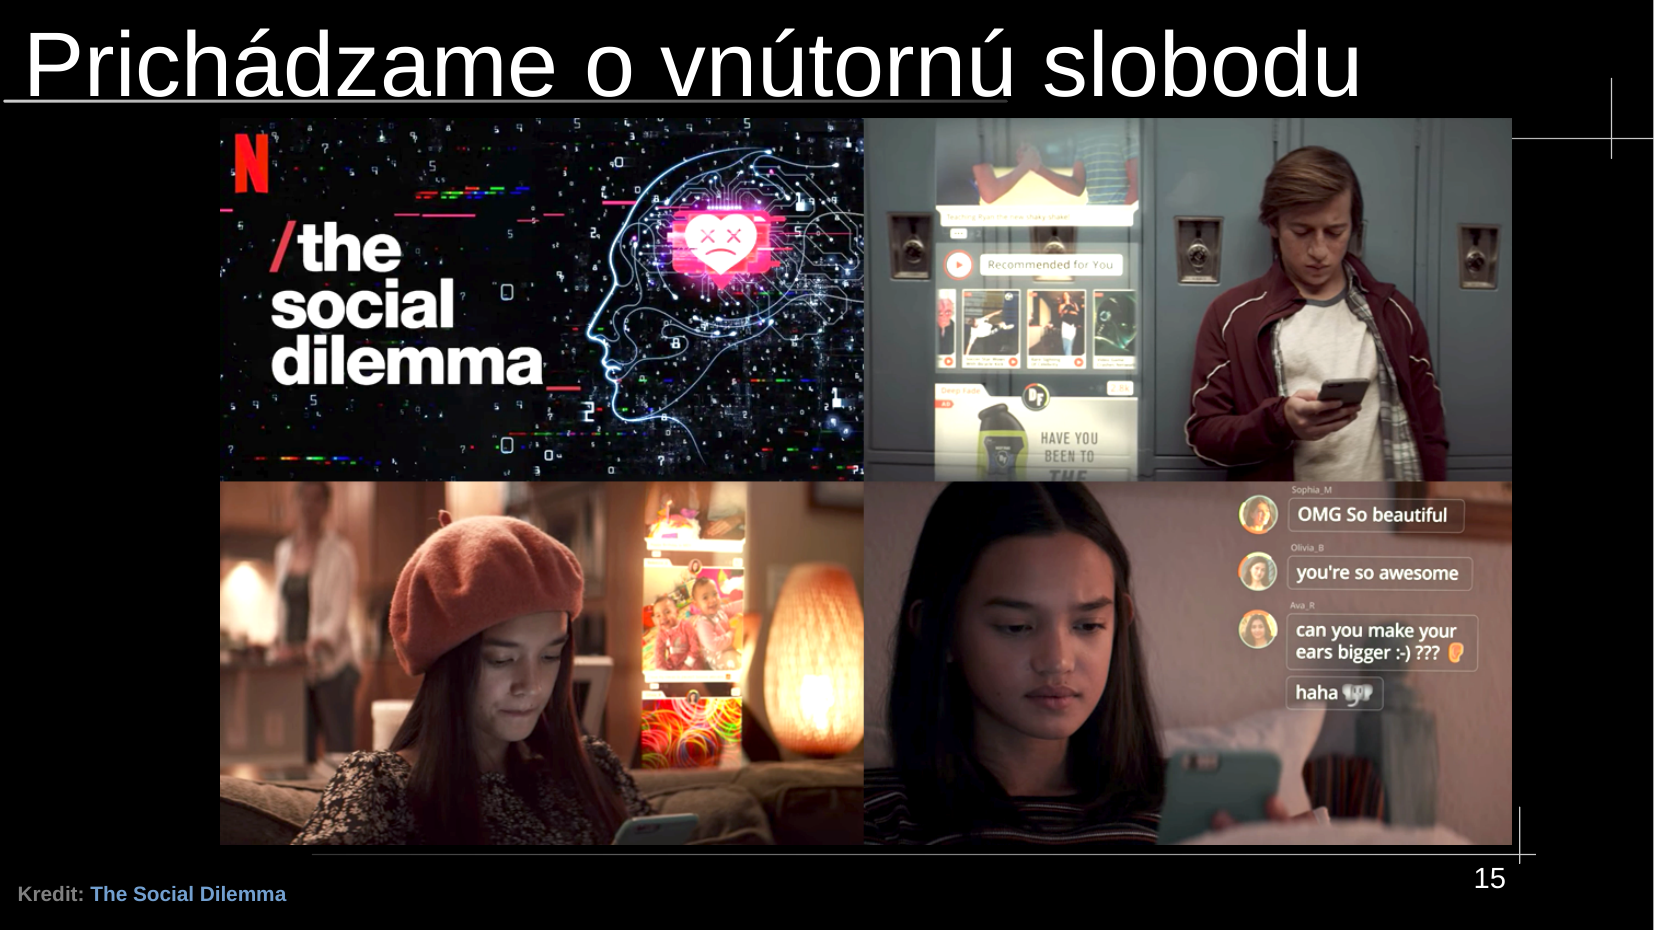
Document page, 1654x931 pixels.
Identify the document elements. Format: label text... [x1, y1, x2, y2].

title Prichádzame o vnútornú slobodu [23, 11, 1589, 119]
title Kredit: The Social Dilemma [17, 862, 1235, 928]
picture [220, 118, 1512, 845]
